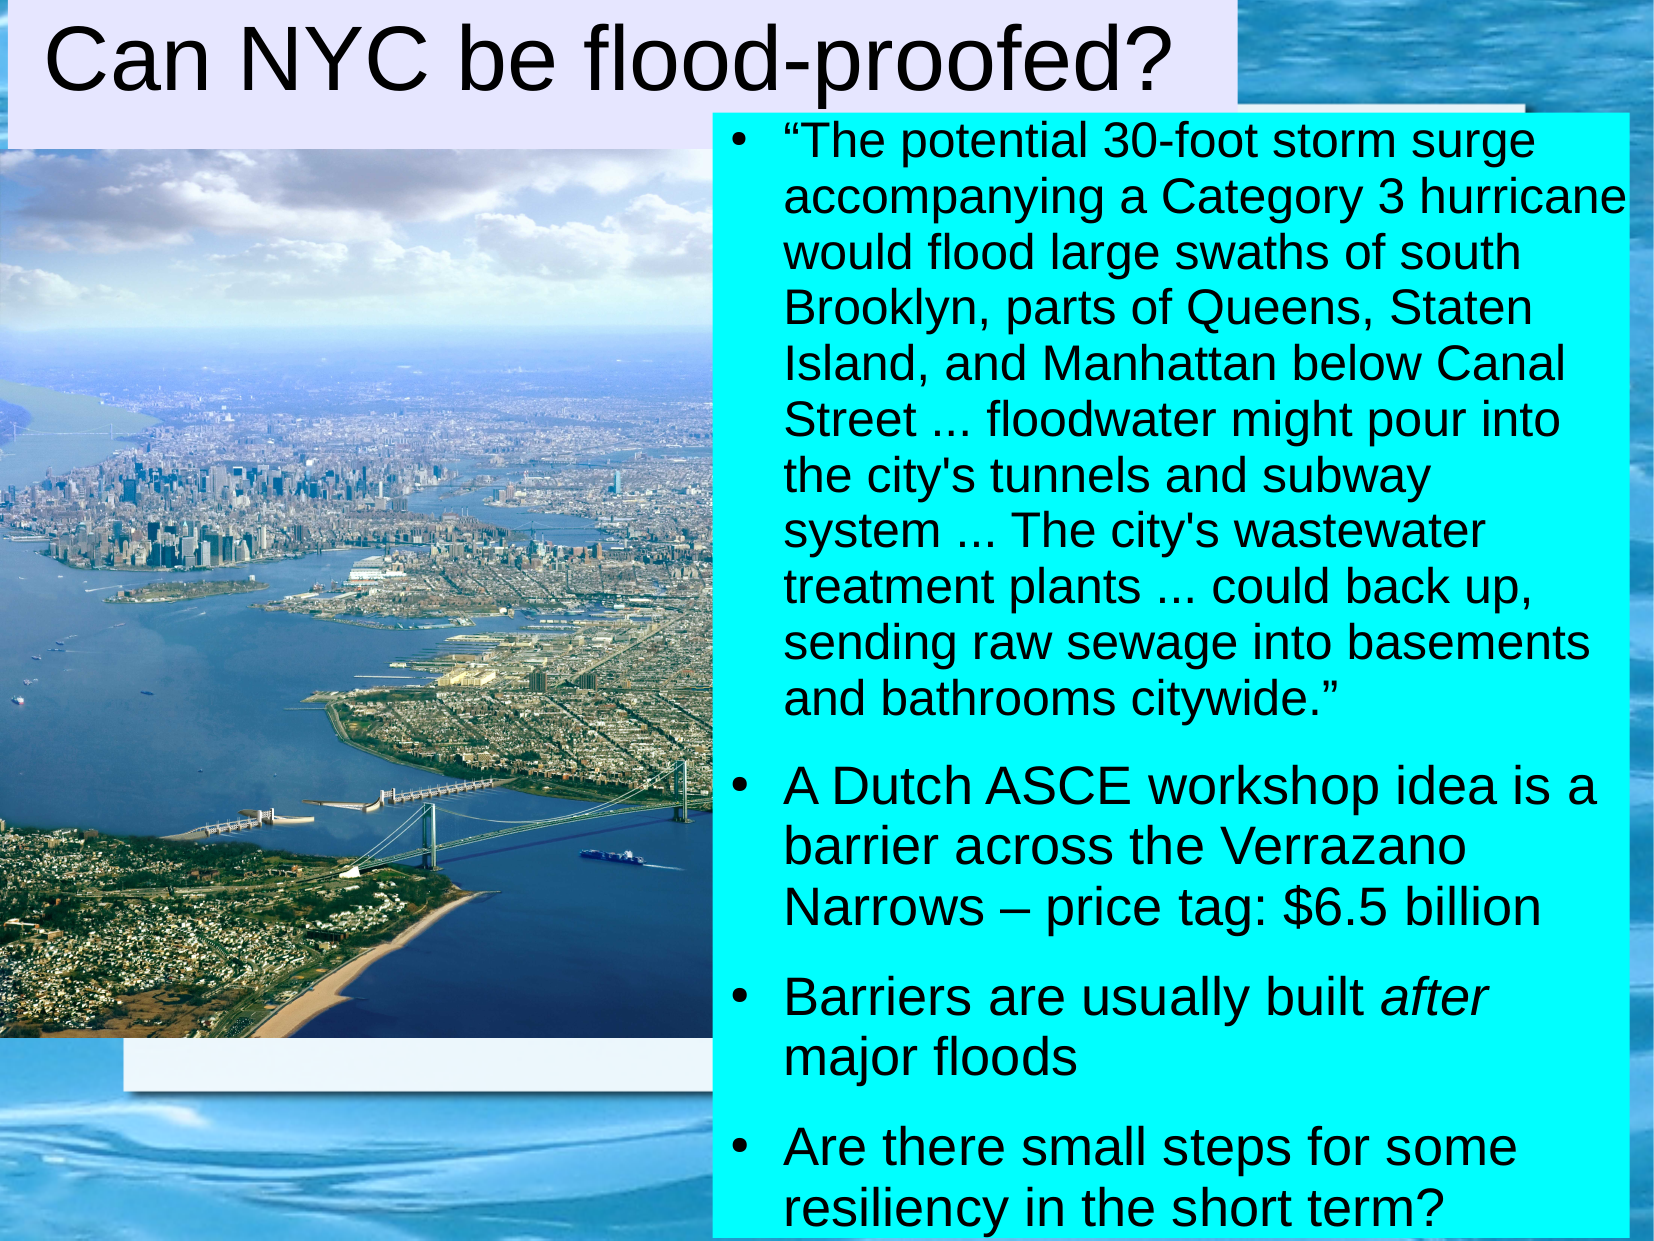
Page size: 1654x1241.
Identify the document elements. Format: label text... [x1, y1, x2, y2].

picture [0, 0, 1654, 1241]
list “The potential 30-foot storm surge accompanying a Category 3 hurricane would flood large swaths of south Brooklyn, parts of Queens, Staten Island, and Manhattan below Canal Street ... floodwater might pour into the city's tunnels and subway system ... The city's wastewater treatment plants ... could back up, sending raw sewage into basements and bathrooms citywide.” A Dutch ASCE workshop idea is a barrier across the Verrazano Narrows – price tag: $6.5 billion Barriers are usually built after major floods Are there small steps for some resiliency in the short term? [712, 112, 1630, 1238]
title Can NYC be flood-proofed? [7, 0, 1238, 149]
